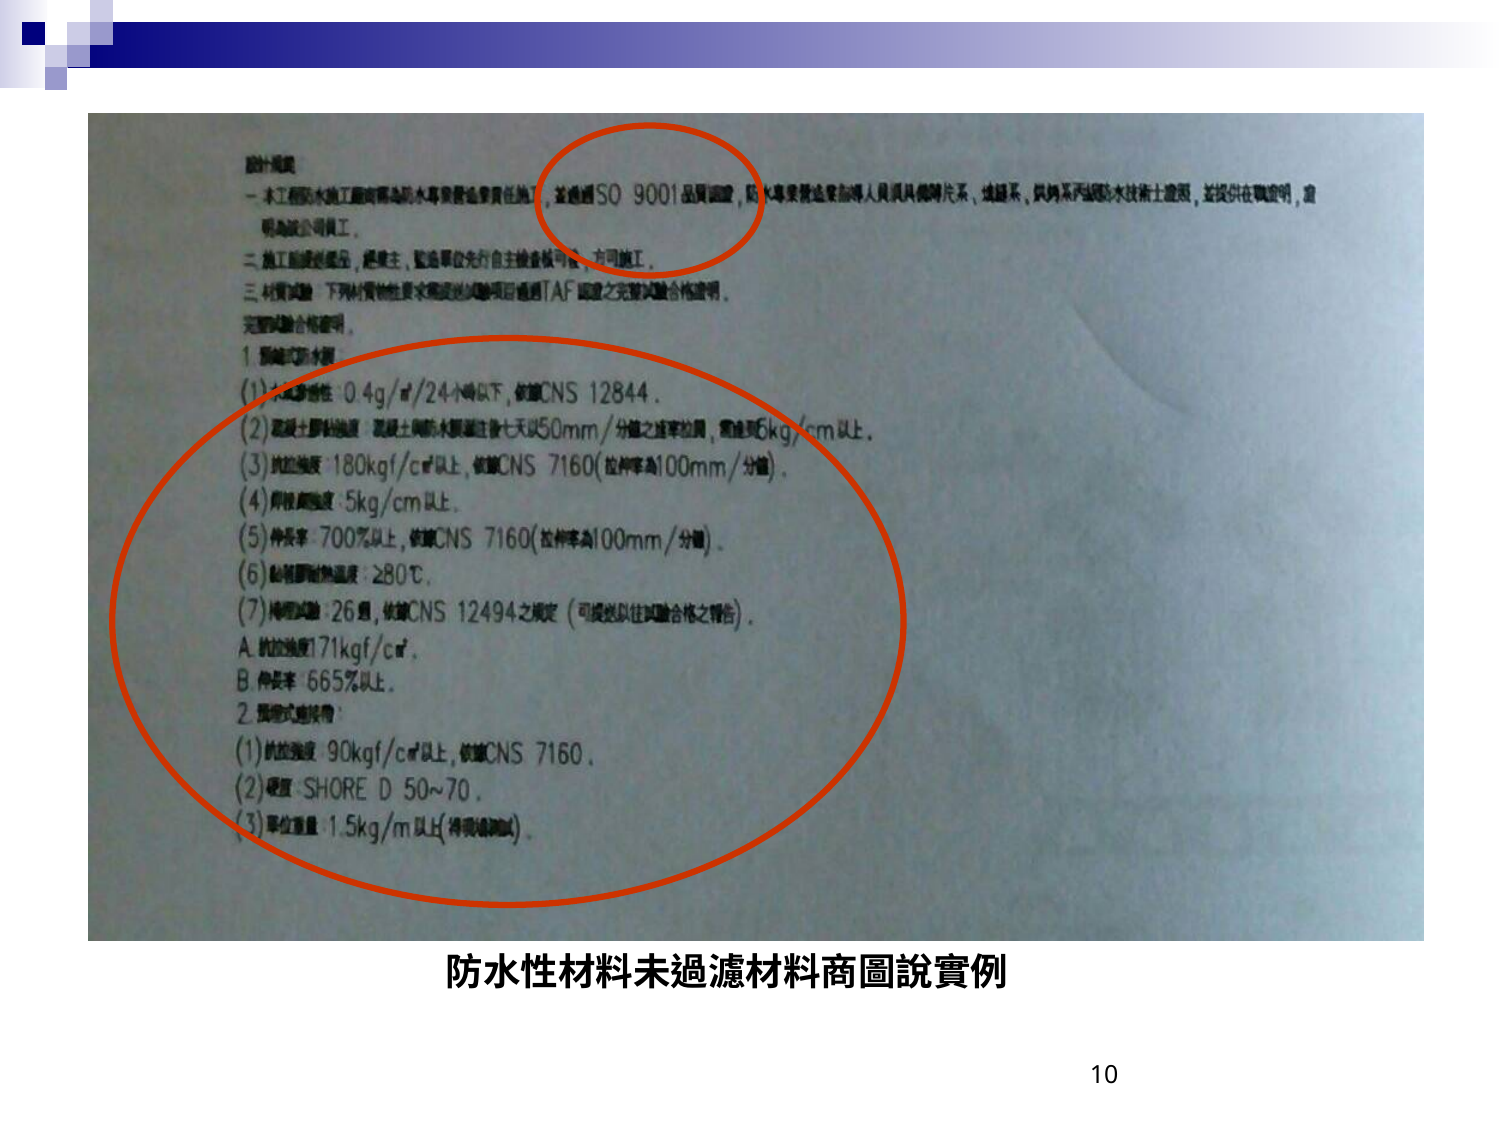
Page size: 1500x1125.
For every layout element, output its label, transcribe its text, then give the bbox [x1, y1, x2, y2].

picture [88, 113, 1424, 941]
text_box 防水性材料未過濾材料商圖說實例 [431, 941, 1056, 1001]
text_box [1074, 1025, 1426, 1101]
